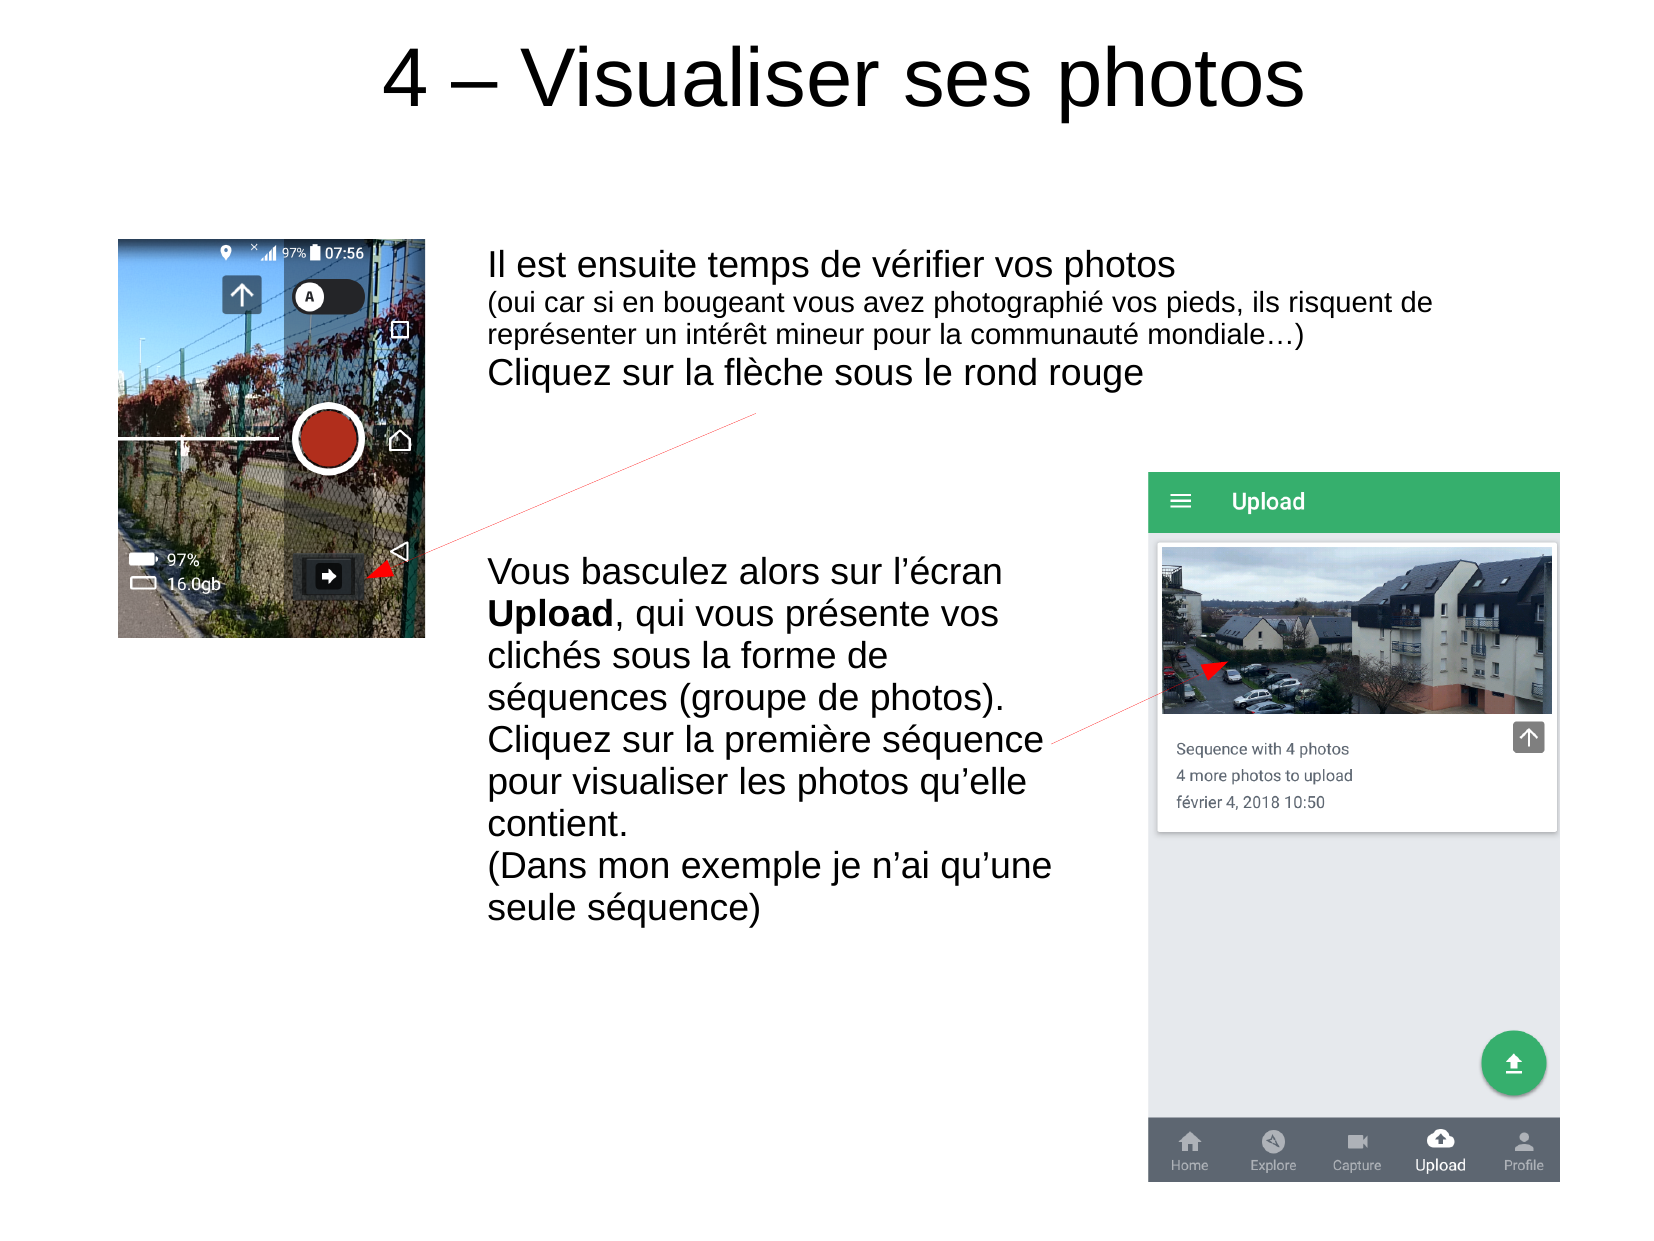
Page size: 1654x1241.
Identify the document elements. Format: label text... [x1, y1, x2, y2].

picture [118, 239, 426, 638]
picture [1148, 472, 1560, 1182]
text_box Vous basculez alors sur l’écran Upload, qui vous présente vos clichés sous la forme de séquences (groupe de photos). Cliquez sur la première séquence pour visualiser les photos qu’elle contient. (Dans mon exemple je n’ai qu’une seule séquence) [472, 543, 1075, 937]
text_box Il est ensuite temps de vérifier vos photos (oui car si en bougeant vous avez photographié vos pieds, ils risquent de représenter un intérêt mineur pour la communauté mondiale…) Cliquez sur la flèche sous le rond rouge [472, 236, 1548, 414]
text_box 4 – Visualiser ses photos [177, 23, 1512, 132]
